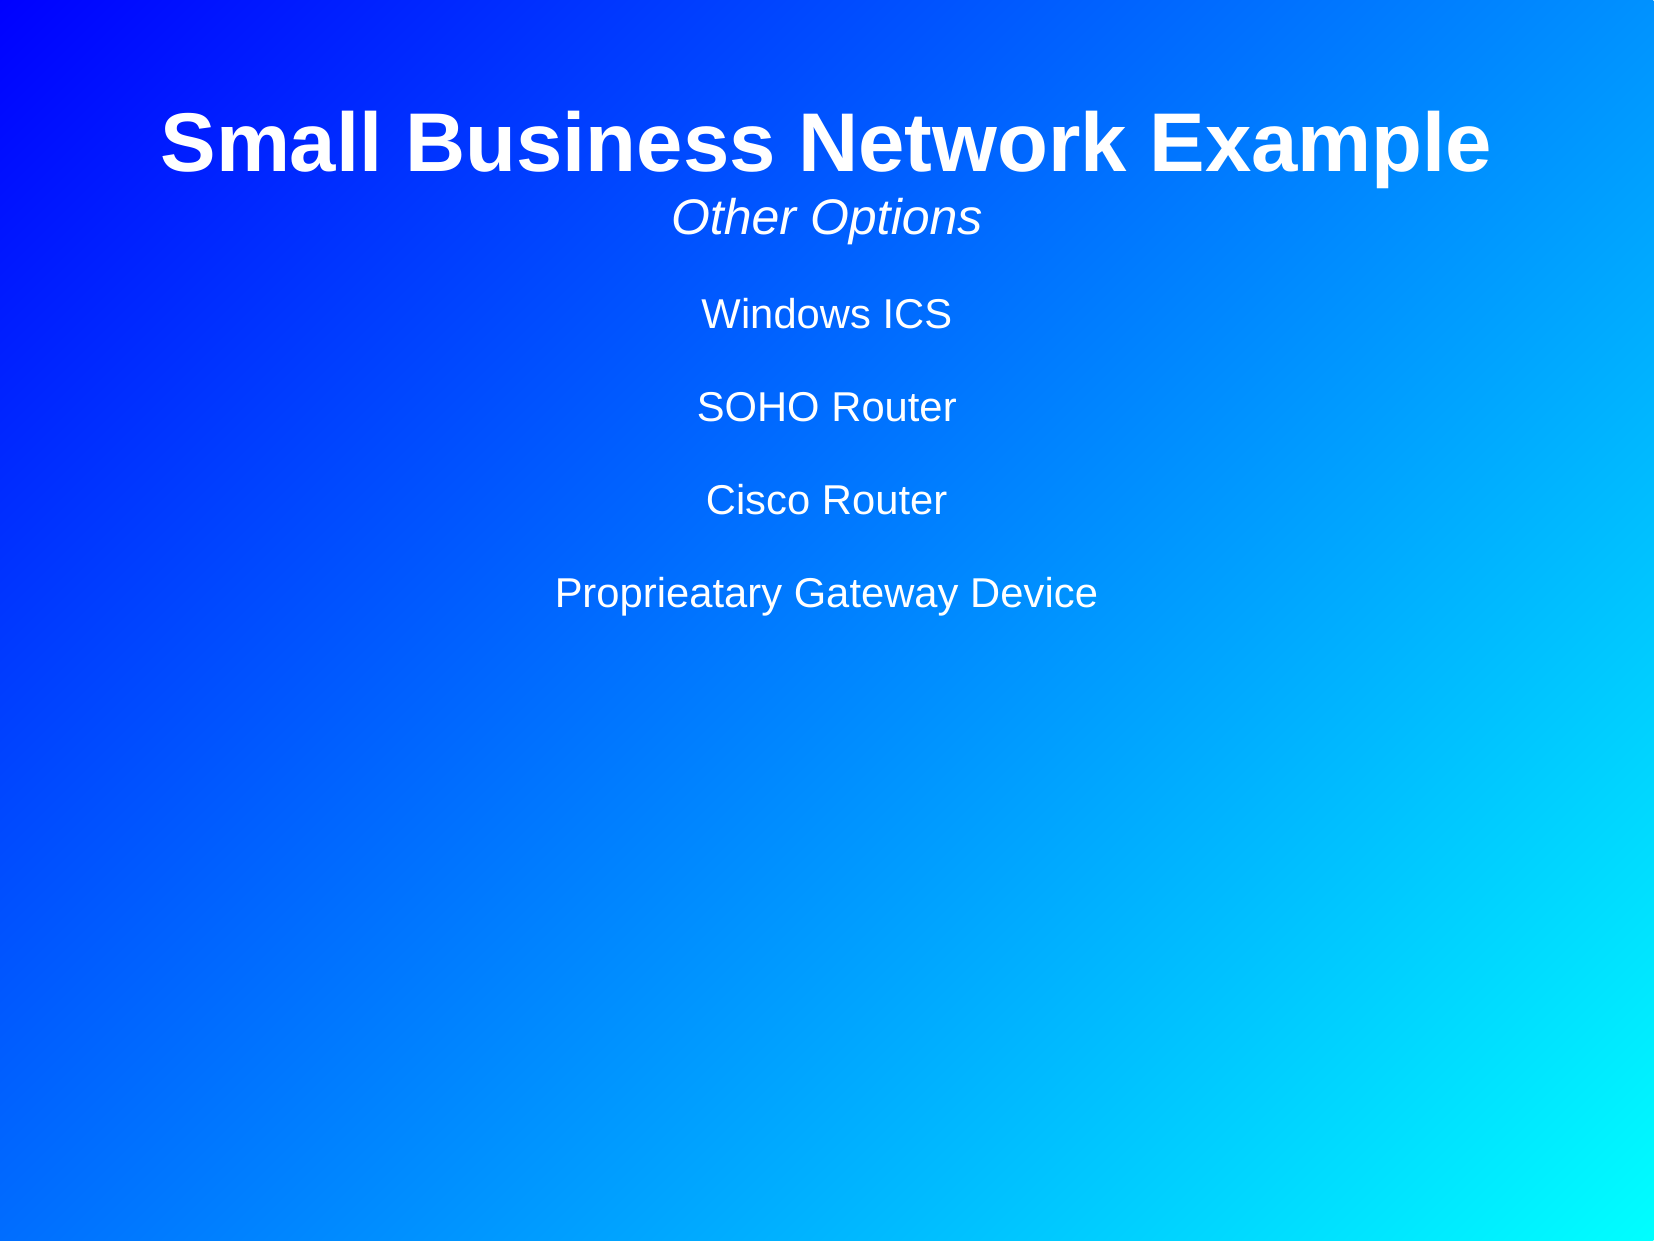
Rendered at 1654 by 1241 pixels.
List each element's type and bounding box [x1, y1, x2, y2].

picture [636, 222, 1654, 1241]
